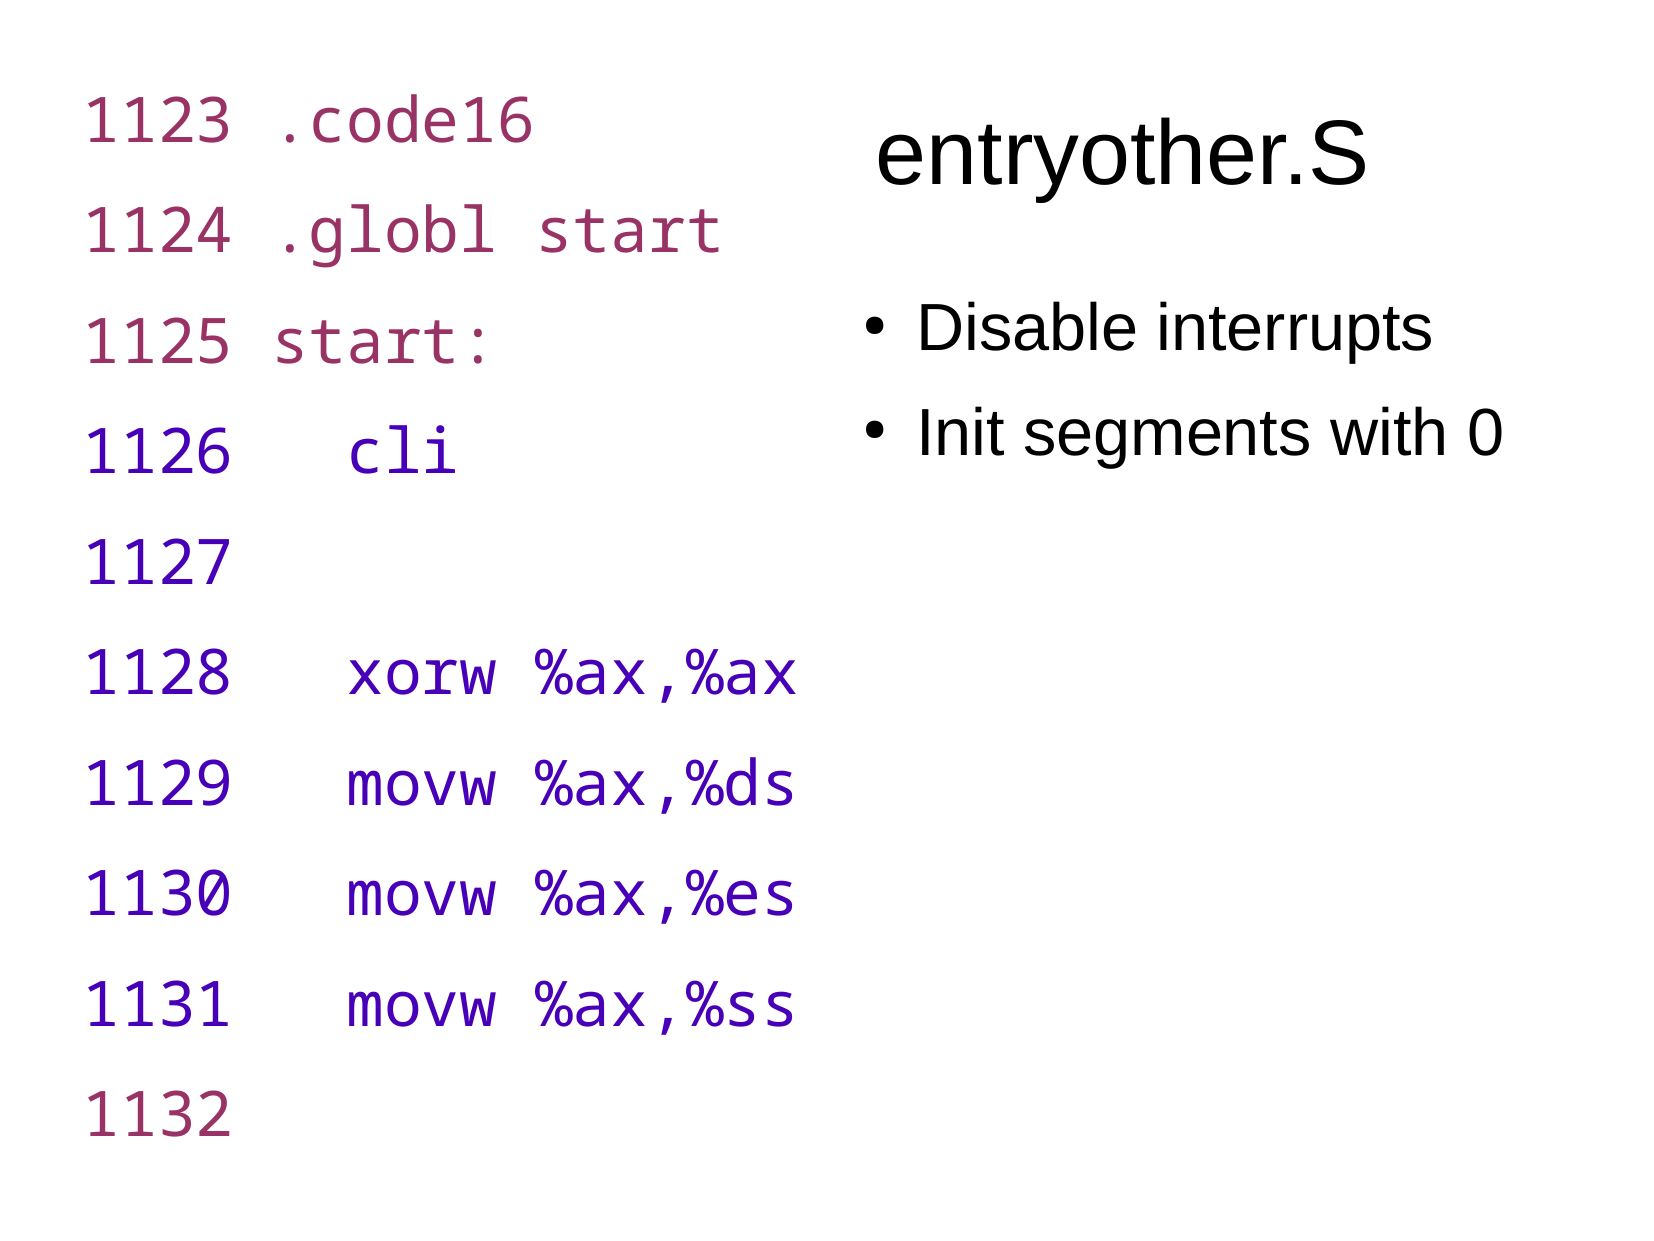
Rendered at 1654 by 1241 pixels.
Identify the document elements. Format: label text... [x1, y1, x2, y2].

list 1123 .code16 1124 .globl start 1125 start: 1126 cli 1127 1128 xorw %ax,%ax 1129 movw %ax,%ds 1130 movw %ax,%es 1131 movw %ax,%ss 1132 [82, 75, 1571, 1163]
title entryother.S [675, 49, 1571, 257]
list Disable interrupts Init segments with 0 [845, 290, 1572, 1010]
